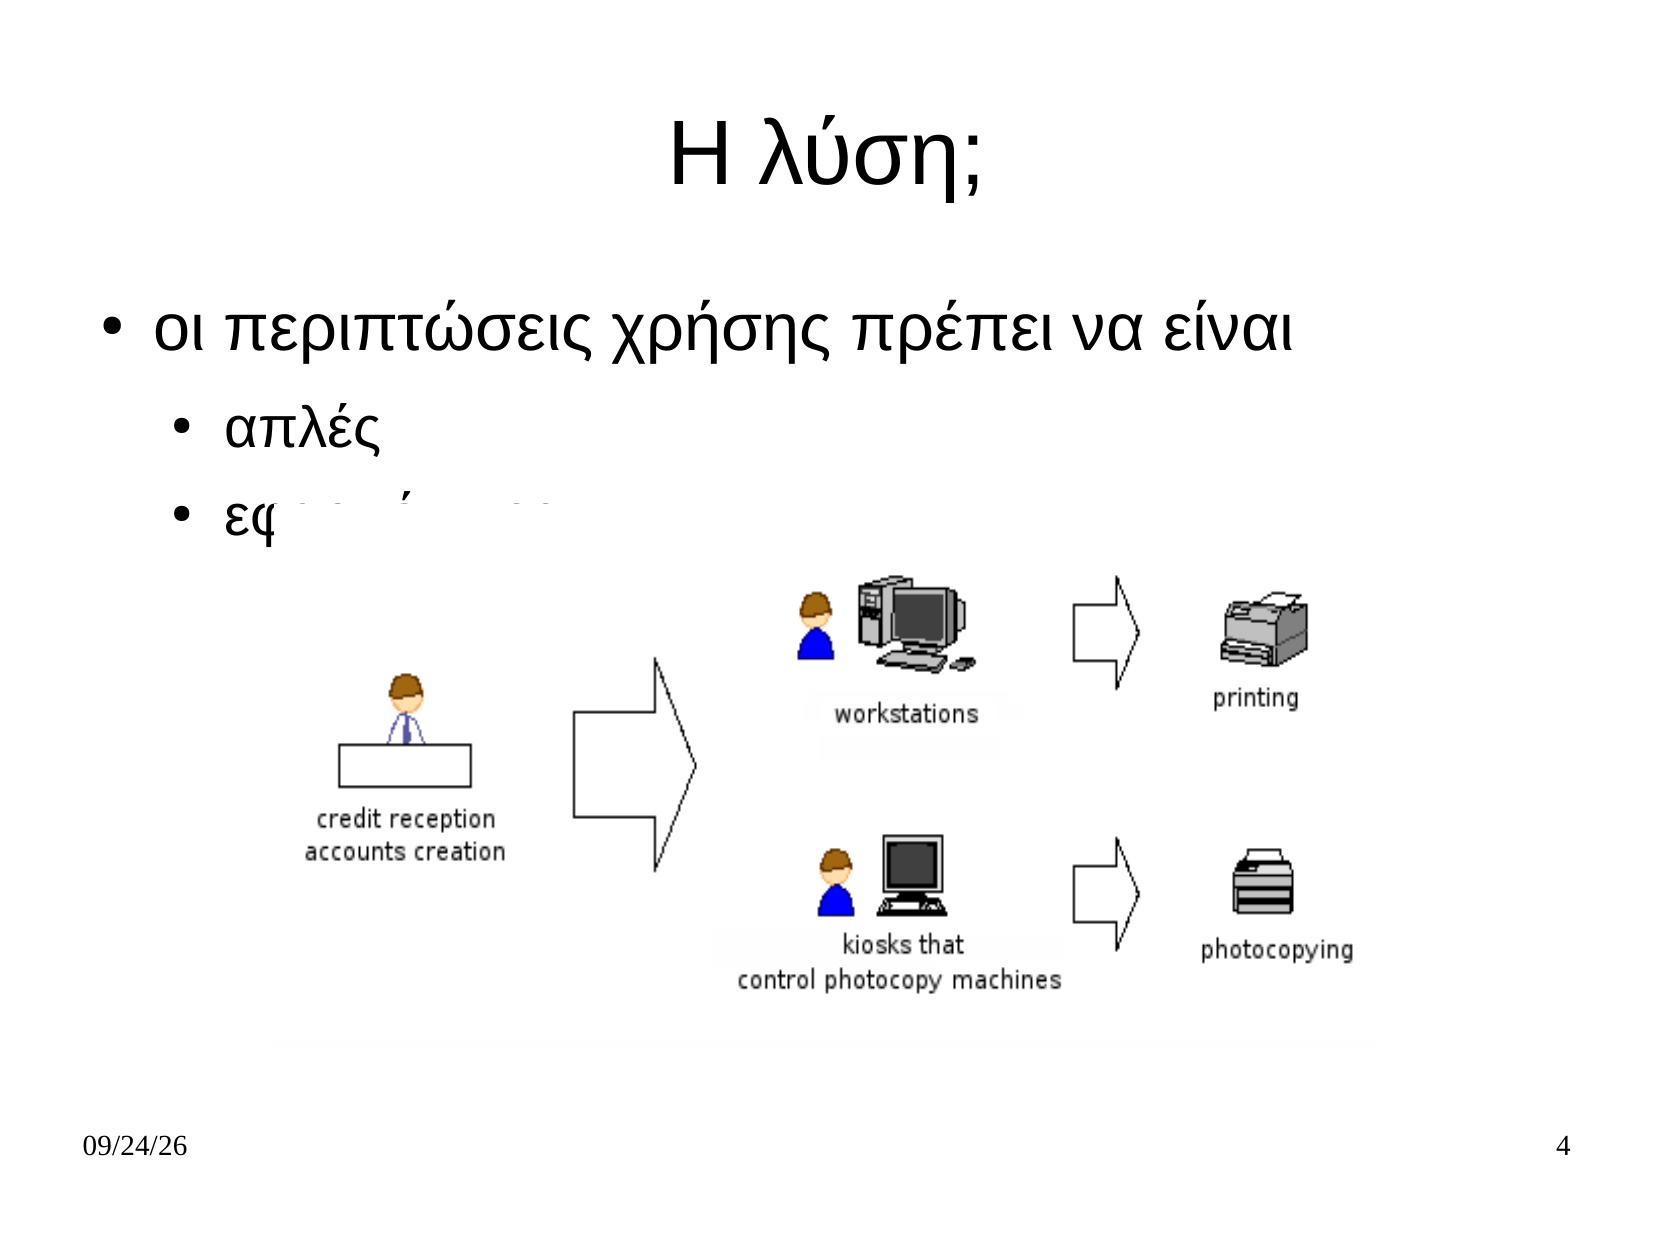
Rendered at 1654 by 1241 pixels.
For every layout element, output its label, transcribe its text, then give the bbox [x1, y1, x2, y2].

picture [274, 504, 1379, 1050]
title Η λύση; [82, 56, 1571, 250]
list οι περιπτώσεις χρήσης πρέπει να είναι απλές εφαρμόσιμες [82, 290, 1571, 1109]
